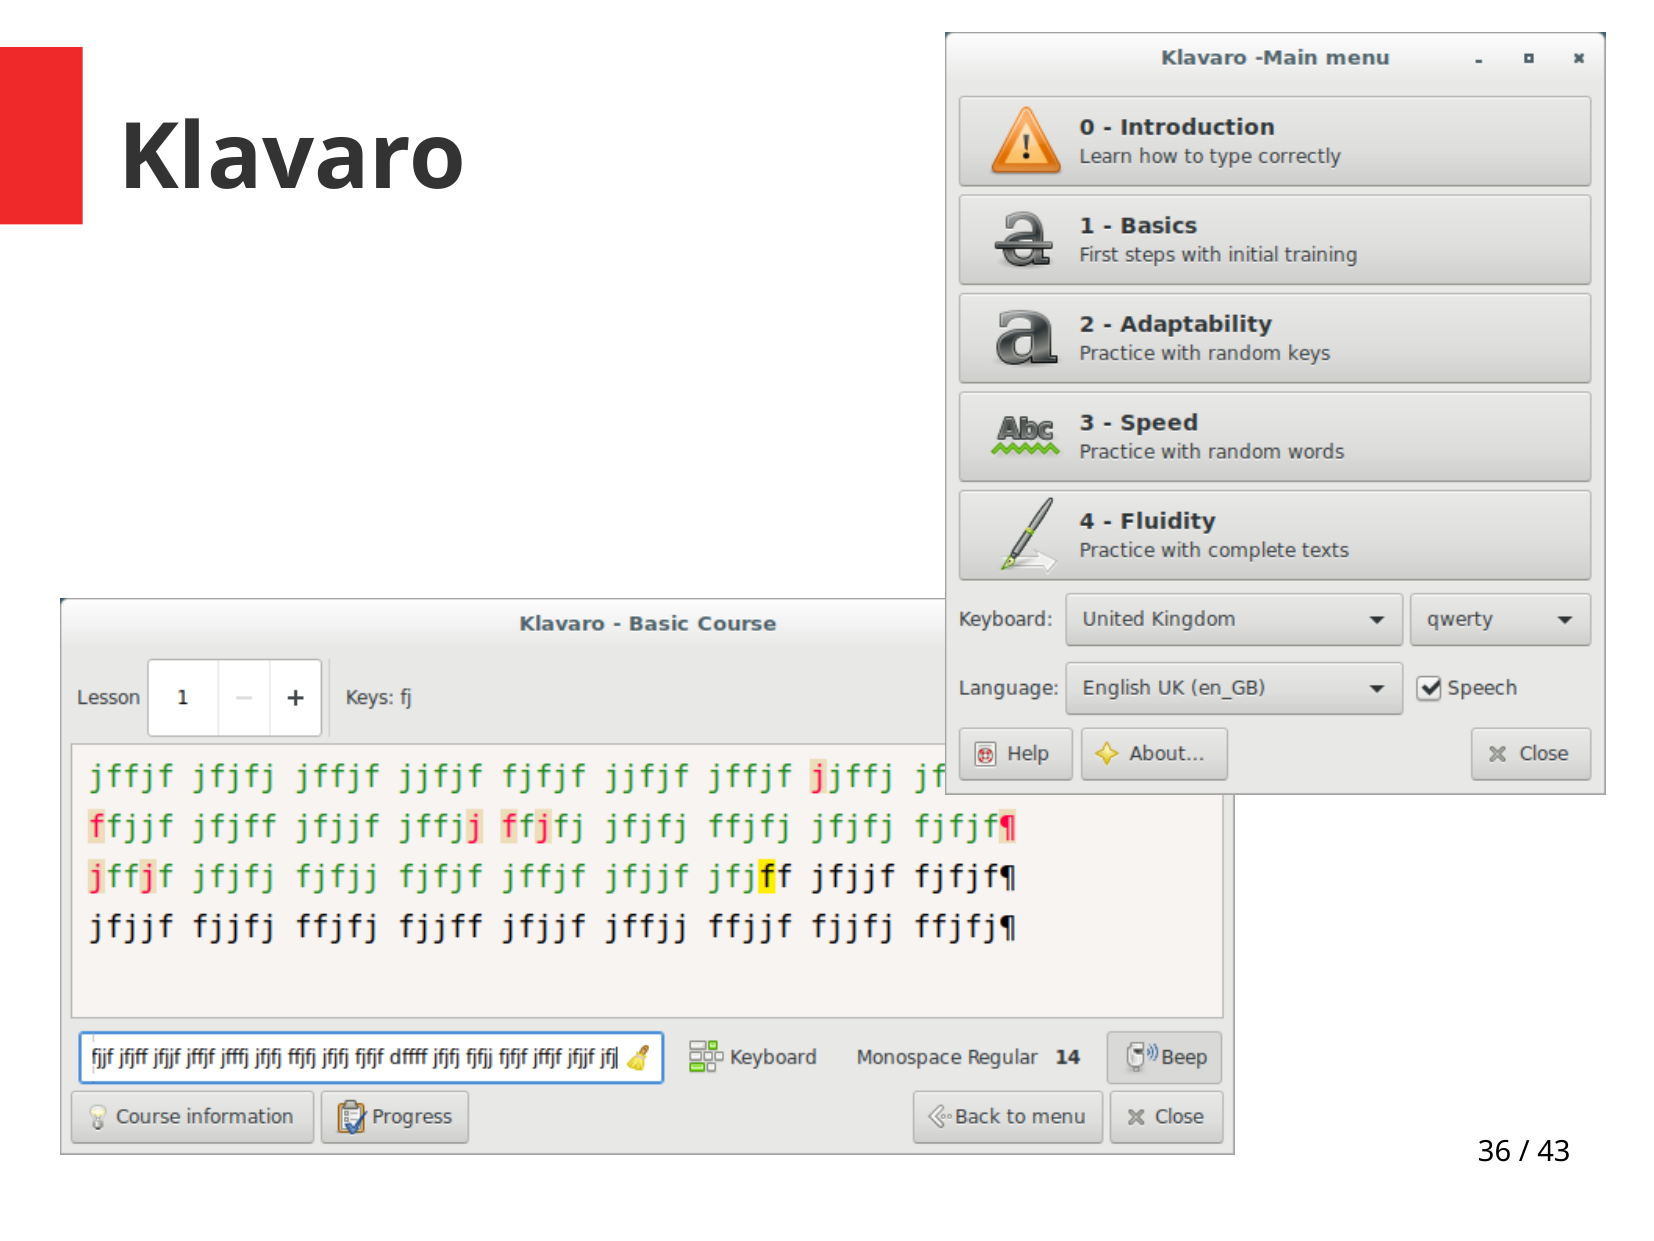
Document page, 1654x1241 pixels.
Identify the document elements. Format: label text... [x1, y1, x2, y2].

title Klavaro [118, 49, 945, 257]
picture [60, 32, 1606, 1156]
